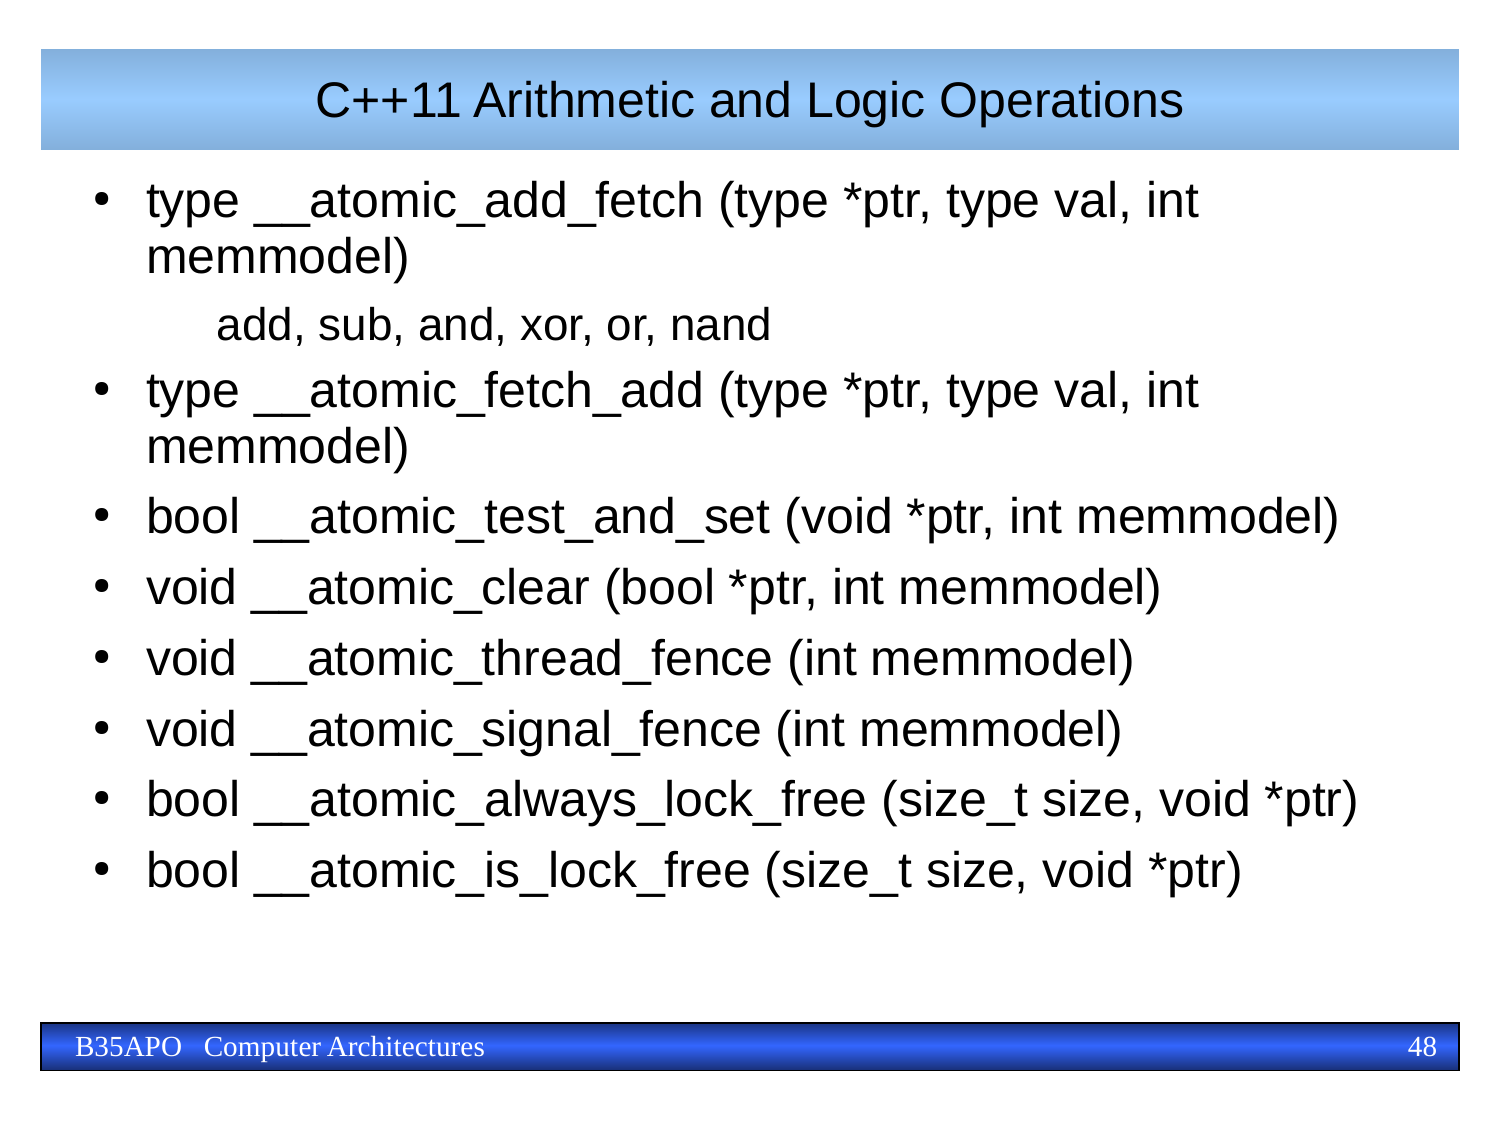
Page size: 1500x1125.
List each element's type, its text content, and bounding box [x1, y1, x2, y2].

title C++11 Arithmetic and Logic Operations [41, 49, 1459, 150]
list type __atomic_add_fetch (type *ptr, type val, int memmodel) add, sub, and, xor, or, nand type __atomic_fetch_add (type *ptr, type val, int memmodel) bool __atomic_test_and_set (void *ptr, int memmodel) void __atomic_clear (bool *ptr, int memmodel) void __atomic_thread_fence (int memmodel) void __atomic_signal_fence (int memmodel) bool __atomic_always_lock_free (size_t size, void *ptr) bool __atomic_is_lock_free (size_t size, void *ptr) [75, 172, 1426, 1000]
